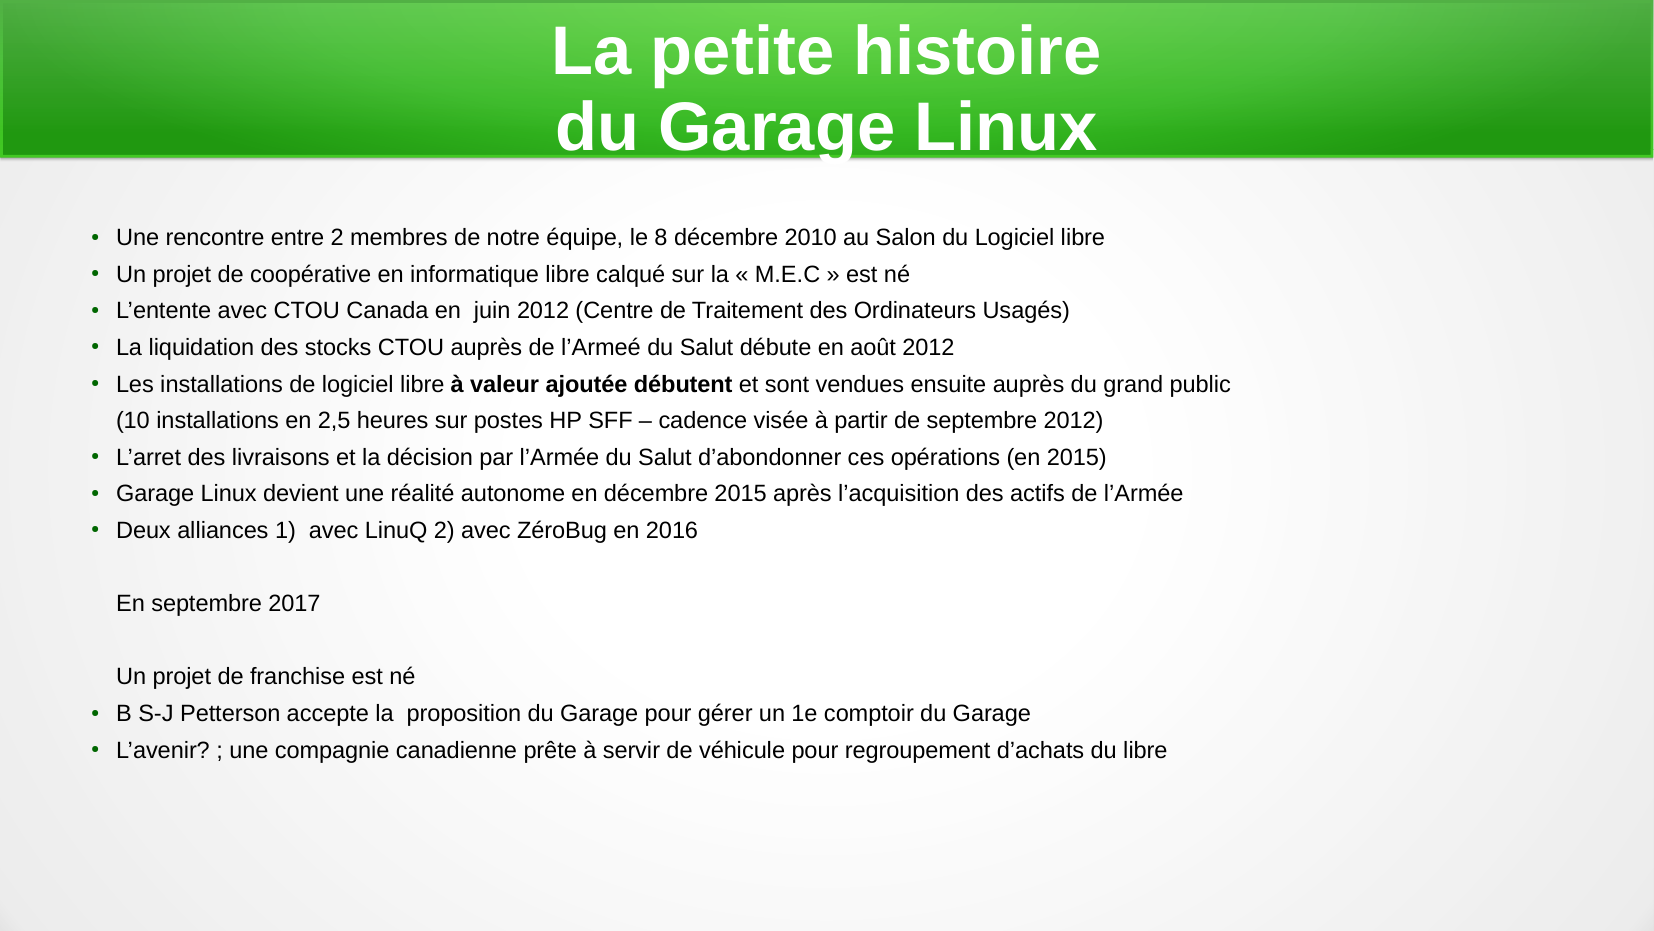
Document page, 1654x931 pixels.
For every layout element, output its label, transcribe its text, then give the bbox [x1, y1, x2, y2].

title La petite histoire du Garage Linux [82, 12, 1571, 166]
list Une rencontre entre 2 membres de notre équipe, le 8 décembre 2010 au Salon du Logiciel libre Un projet de coopérative en informatique libre calqué sur la « M.E.C » est né L’entente avec CTOU Canada en juin 2012 (Centre de Traitement des Ordinateurs Usagés) La liquidation des stocks CTOU auprès de l’Armeé du Salut débute en août 2012 Les installations de logiciel libre à valeur ajoutée débutent et sont vendues ensuite auprès du grand public (10 installations en 2,5 heures sur postes HP SFF – cadence visée à partir de septembre 2012) L’arret des livraisons et la décision par l’Armée du Salut d’abondonner ces opérations (en 2015) Garage Linux devient une réalité autonome en décembre 2015 après l’acquisition des actifs de l’Armée Deux alliances 1) avec LinuQ 2) avec ZéroBug en 2016 En septembre 2017 Un projet de franchise est né B S-J Petterson accepte la proposition du Garage pour gérer un 1e comptoir du Garage L’avenir? ; une compagnie canadienne prête à servir de véhicule pour regroupement d’achats du libre [82, 224, 1571, 764]
